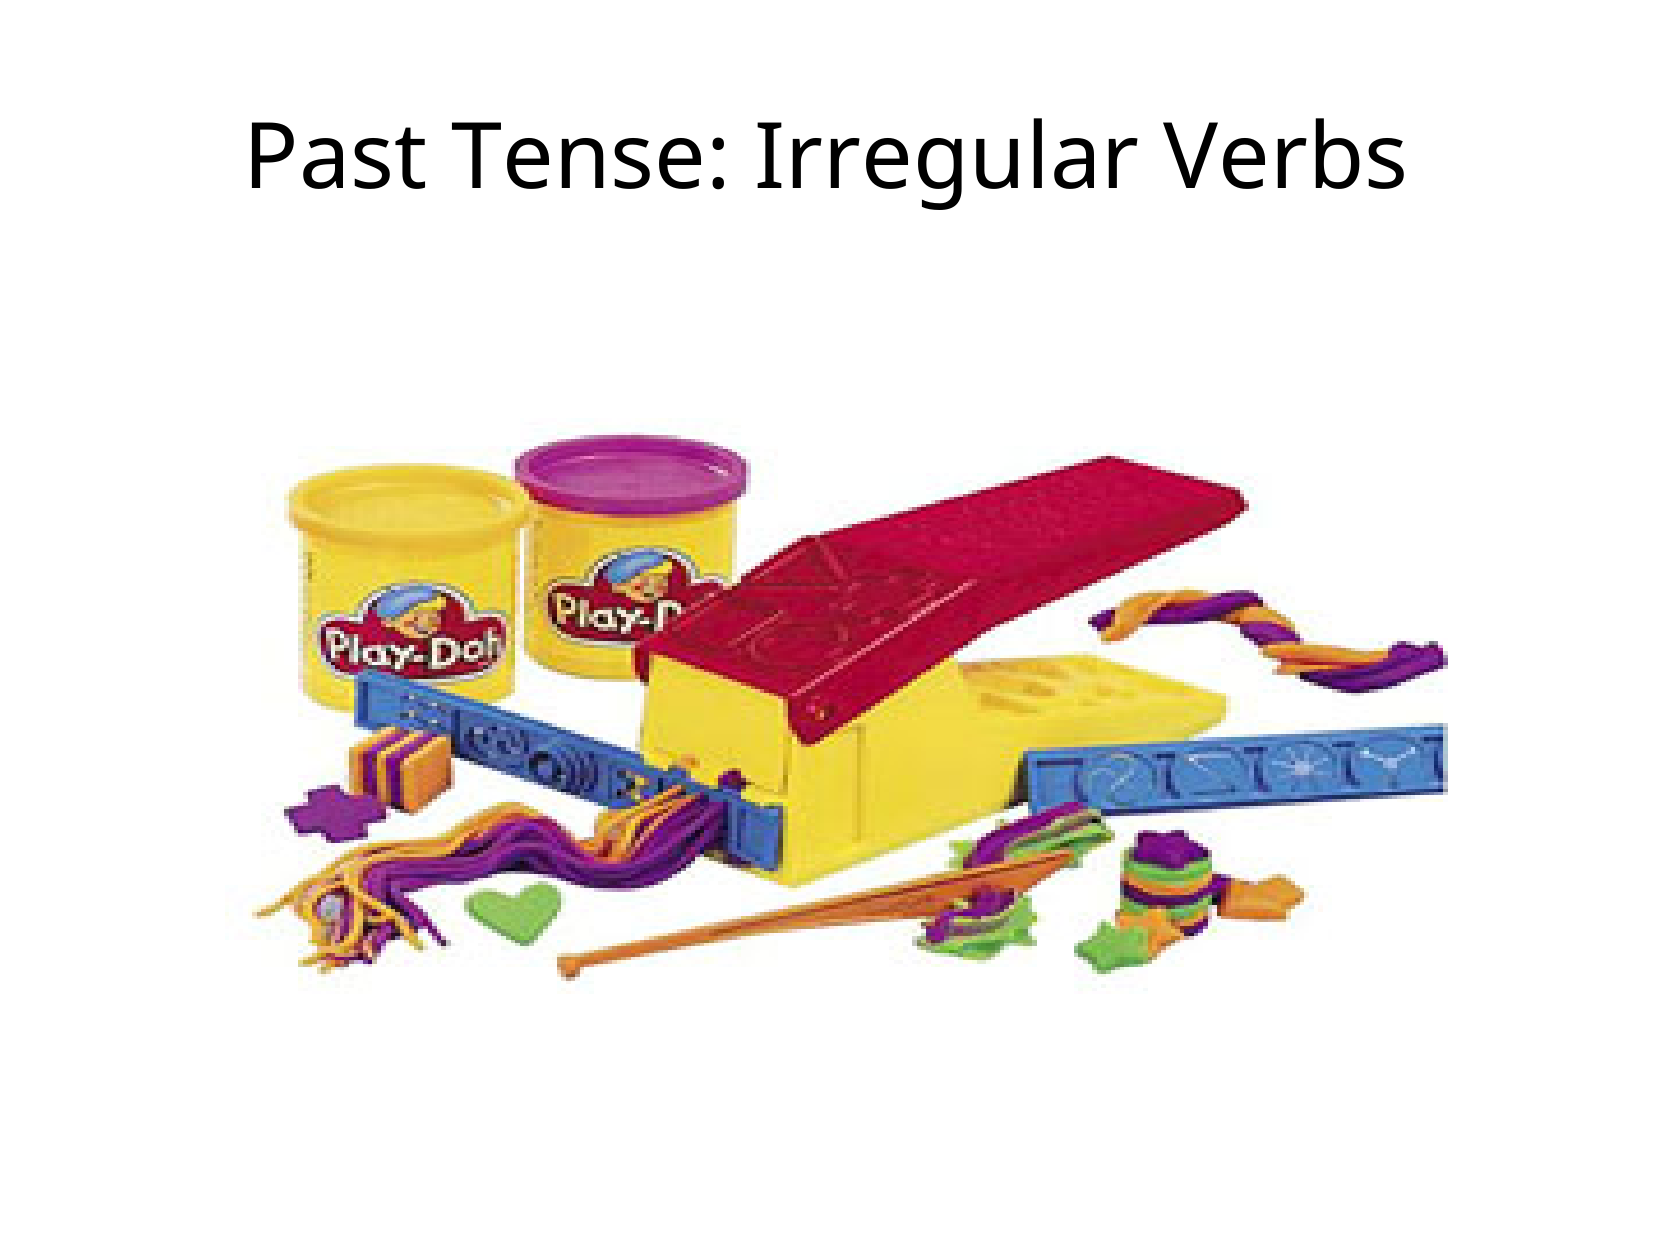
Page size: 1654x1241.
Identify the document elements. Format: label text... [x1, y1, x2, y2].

picture [225, 257, 1448, 1163]
title Past Tense: Irregular Verbs [82, 49, 1571, 257]
